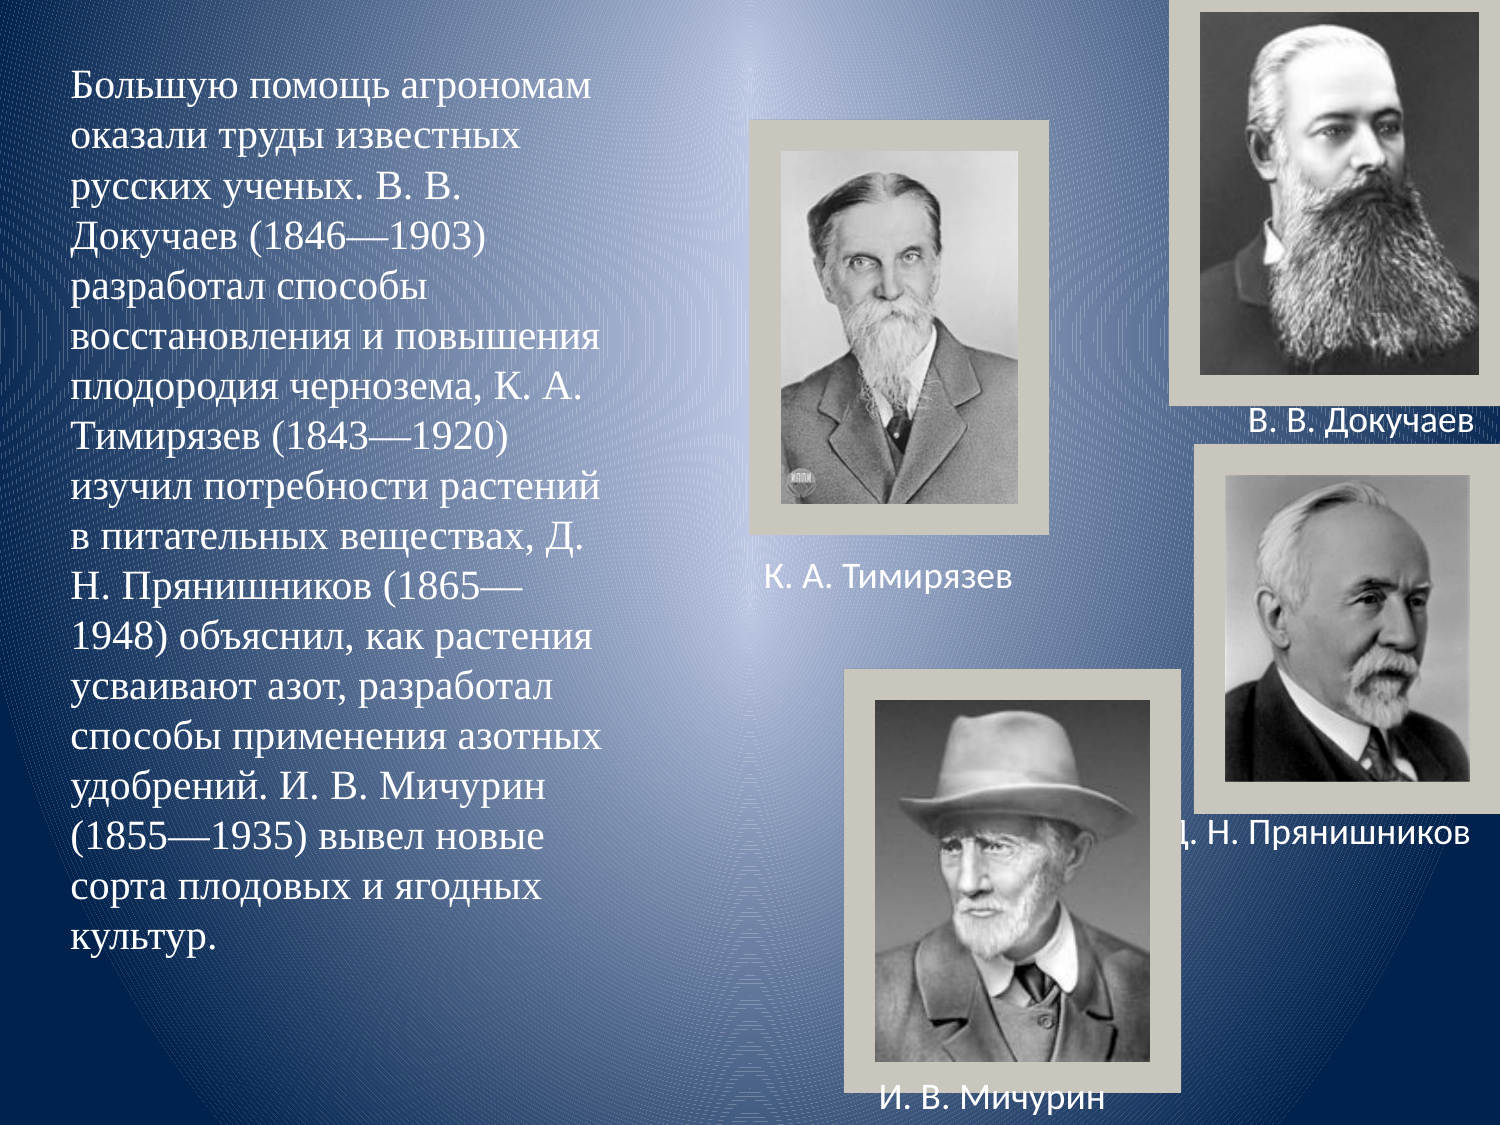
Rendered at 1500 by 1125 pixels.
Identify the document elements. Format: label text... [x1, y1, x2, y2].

text_box И. В. Мичурин [863, 1064, 1130, 1125]
text_box К. А. Тимирязев [749, 543, 1050, 604]
picture [1224, 474, 1470, 783]
text_box В. В. Докучаев [1233, 387, 1499, 443]
text_box Большую помощь агрономам оказали труды известных русских ученых. В. В. Докучаев (1846—1903) разработал способы восстановления и повышения плодородия чернозема, К. А. Тимирязев (1843—1920) изучил потребности растений в питательных веществах, Д. Н. Прянишников (1865—1948) объяснил, как растения усваивают азот, разработал способы применения азотных удобрений. И. В. Мичурин (1855—1935) вывел новые сорта плодовых и ягодных культур. [55, 49, 619, 966]
text_box Д. Н. Прянишников [1182, 799, 1500, 860]
picture [1200, 12, 1480, 375]
picture [875, 699, 1150, 1062]
picture [780, 150, 1018, 504]
